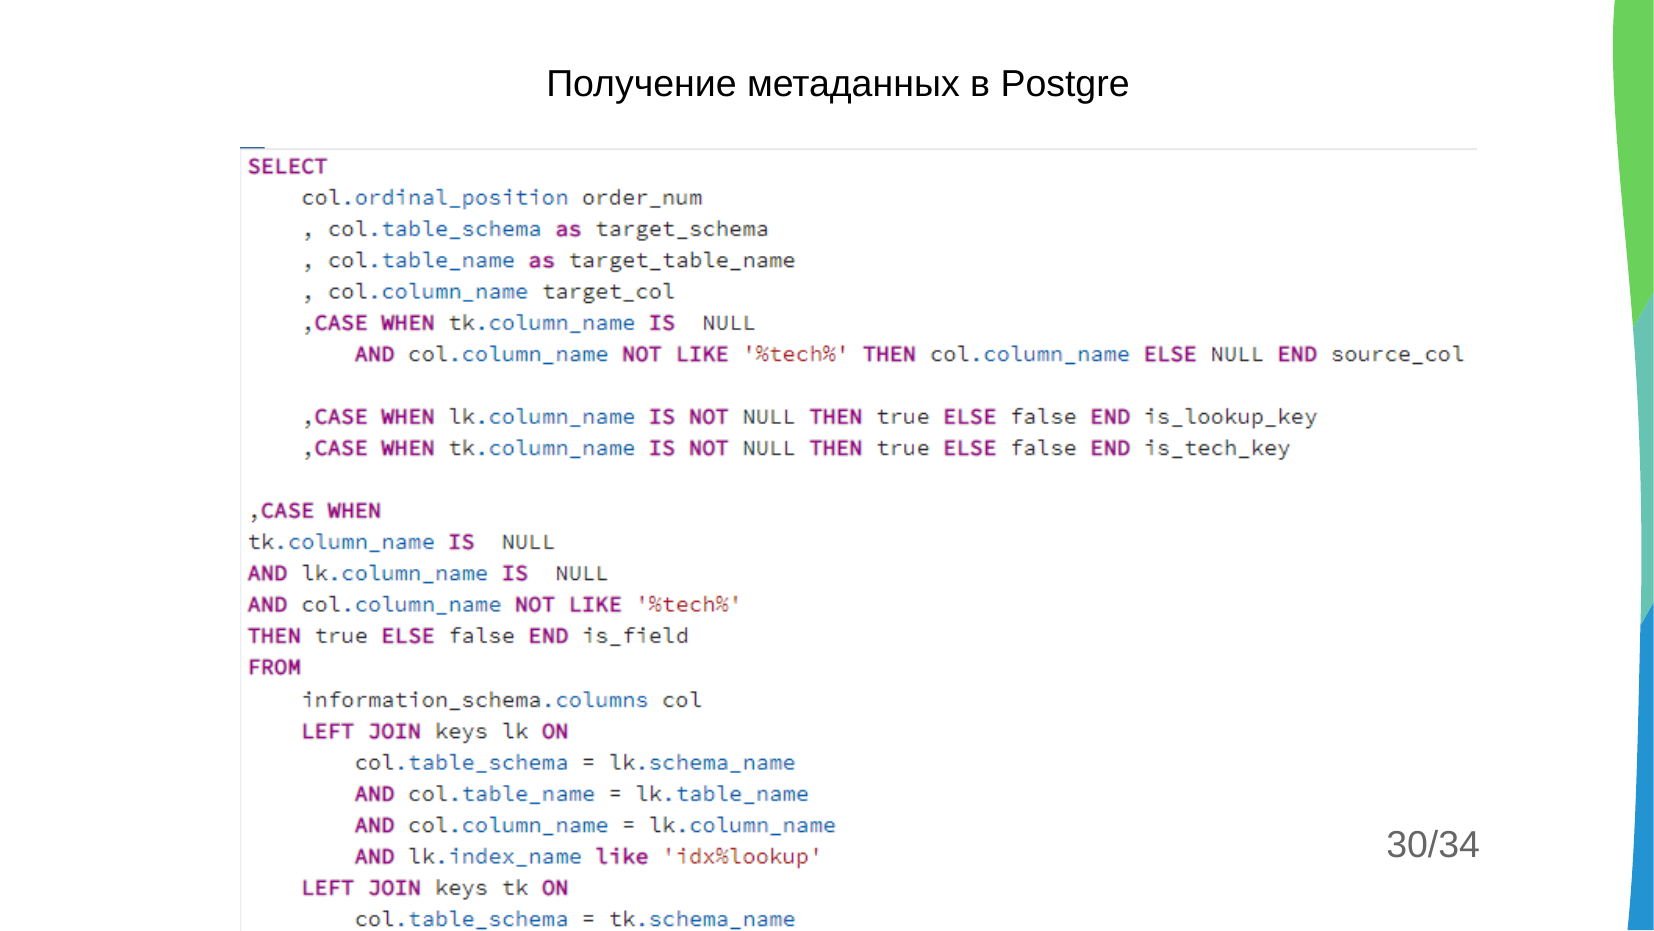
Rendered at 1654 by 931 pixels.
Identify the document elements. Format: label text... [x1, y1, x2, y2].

picture [240, 147, 1477, 931]
text_box <номер>/34 [1380, 815, 1616, 873]
text_box Получение метаданных в Postgre [531, 54, 1145, 133]
